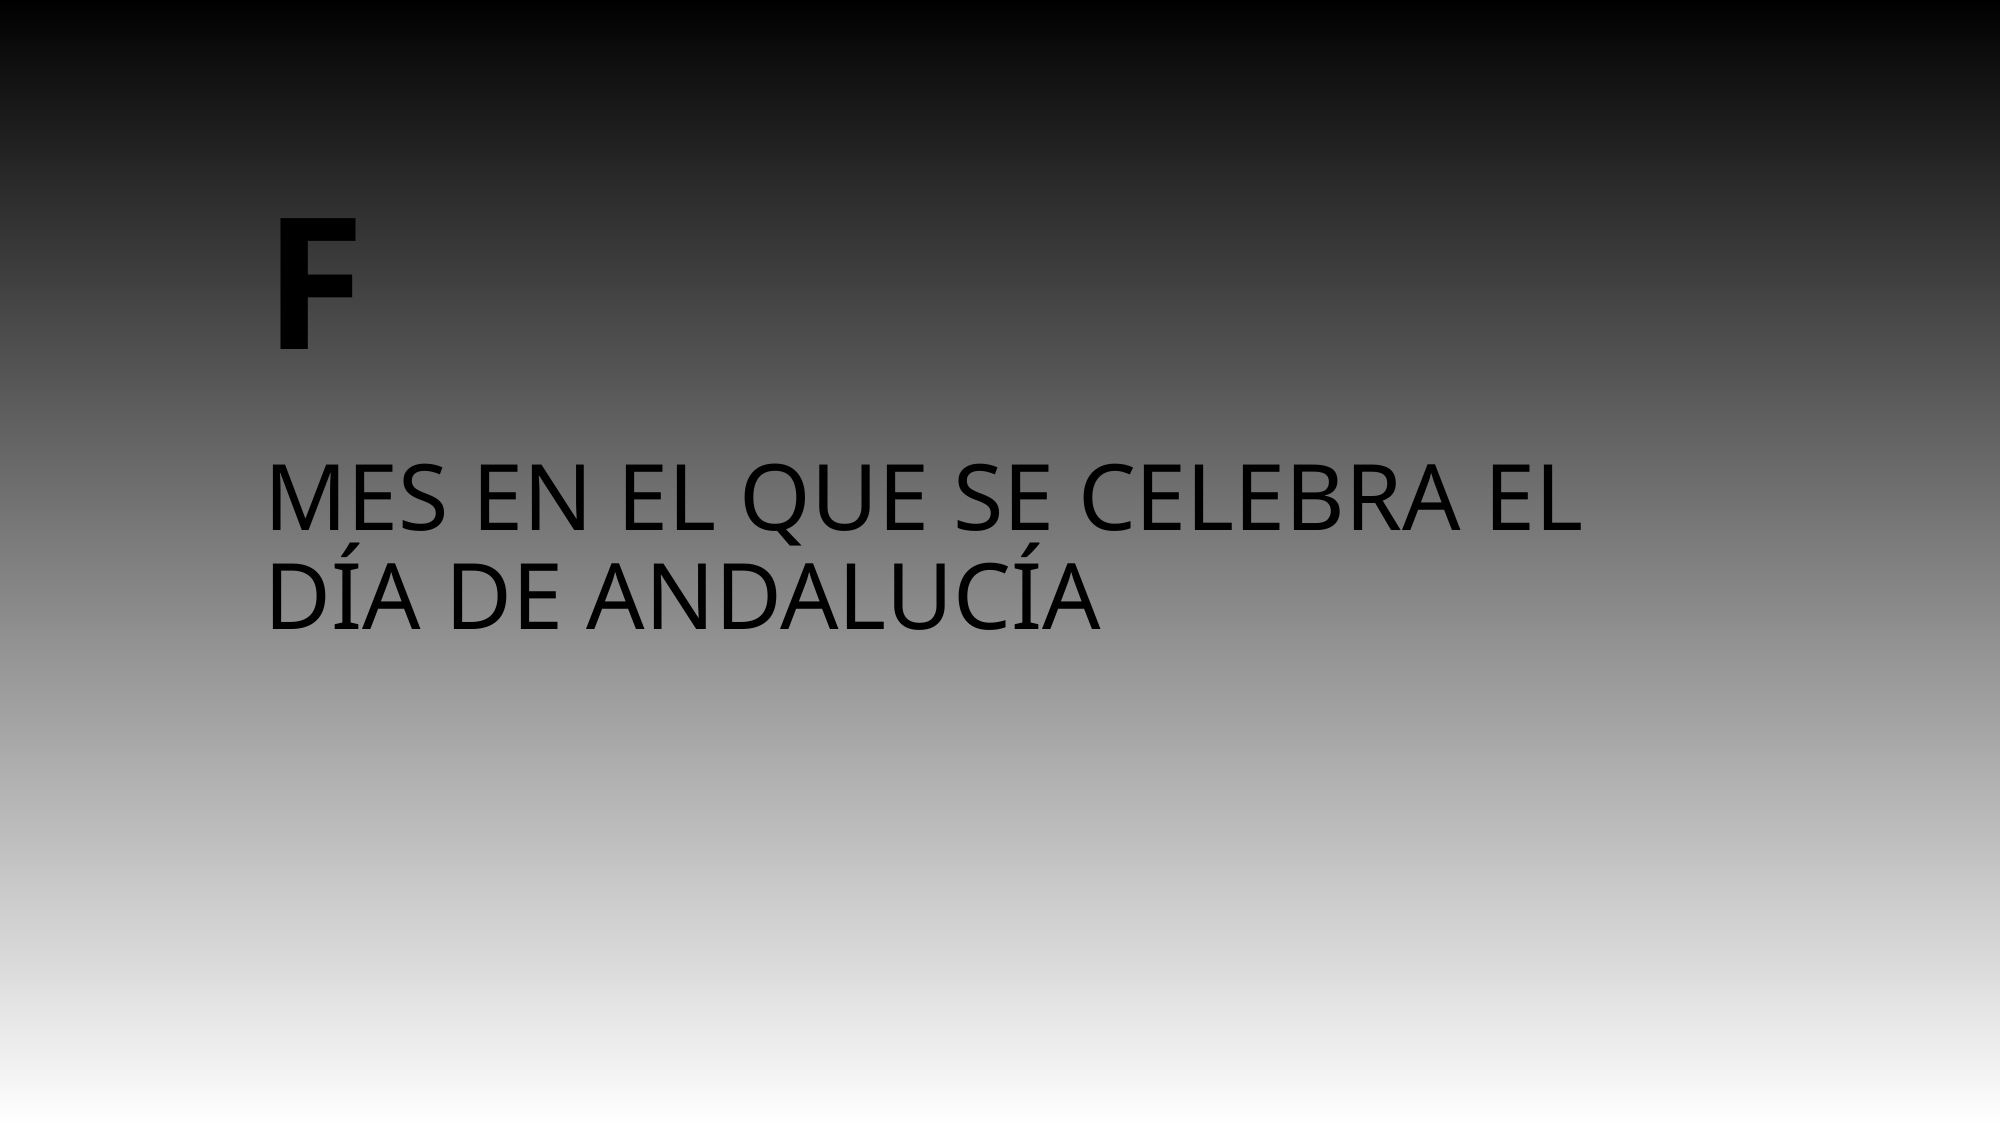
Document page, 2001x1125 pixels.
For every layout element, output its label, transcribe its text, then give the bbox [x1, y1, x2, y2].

subtitle MES EN EL QUE SE CELEBRA EL DÍA DE ANDALUCÍA [249, 443, 1750, 716]
title F [249, 184, 1750, 429]
